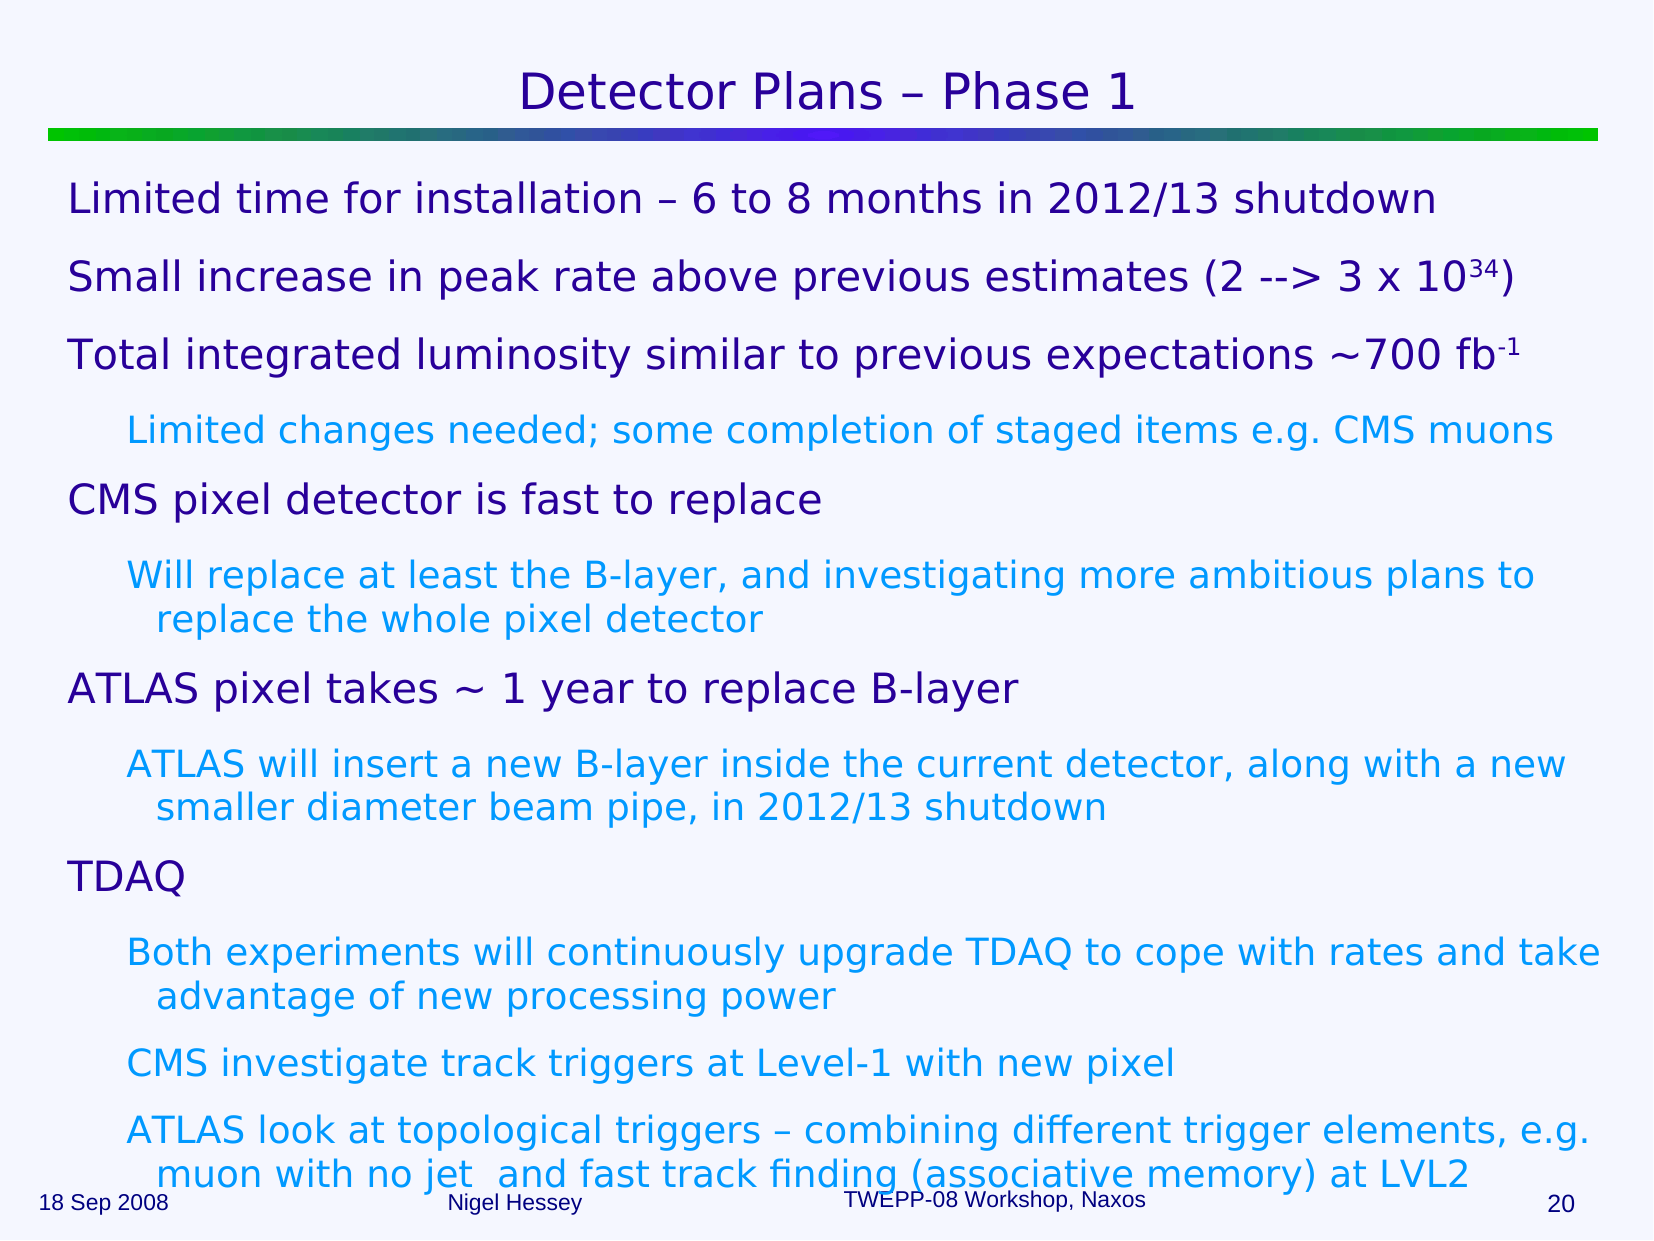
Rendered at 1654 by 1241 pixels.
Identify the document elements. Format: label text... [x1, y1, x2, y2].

list Limited time for installation – 6 to 8 months in 2012/13 shutdown Small increase in peak rate above previous estimates (2 --> 3 x 1034) Total integrated luminosity similar to previous expectations ~700 fb-1 Limited changes needed; some completion of staged items e.g. CMS muons CMS pixel detector is fast to replace Will replace at least the B-layer, and investigating more ambitious plans to replace the whole pixel detector ATLAS pixel takes ~ 1 year to replace B-layer ATLAS will insert a new B-layer inside the current detector, along with a new smaller diameter beam pipe, in 2012/13 shutdown TDAQ Both experiments will continuously upgrade TDAQ to cope with rates and take advantage of new processing power CMS investigate track triggers at Level-1 with new pixel ATLAS look at topological triggers – combining different trigger elements, e.g. muon with no jet and fast track finding (associative memory) at LVL2 [49, 174, 1614, 1199]
picture [48, 128, 95, 141]
picture [1563, 128, 1598, 141]
title Detector Plans – Phase 1 [95, 37, 1563, 146]
